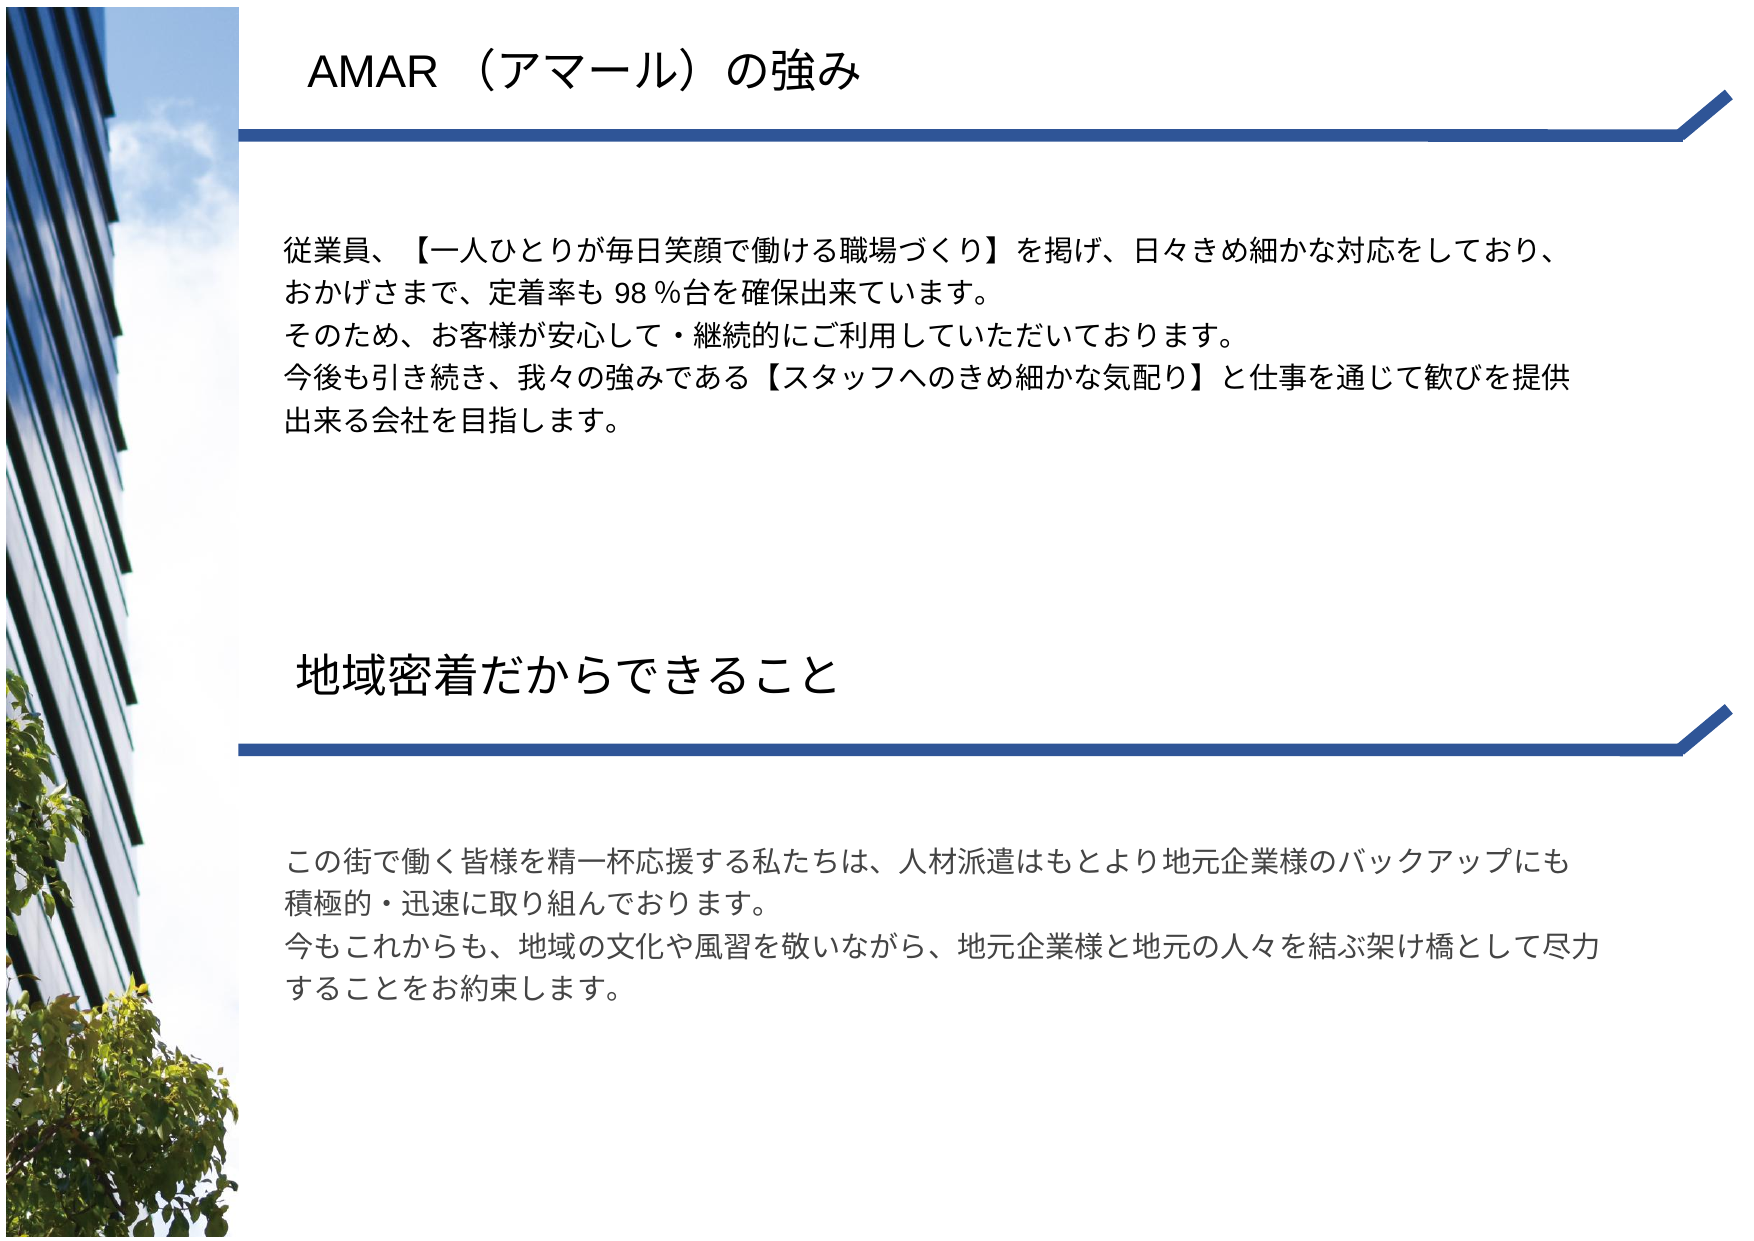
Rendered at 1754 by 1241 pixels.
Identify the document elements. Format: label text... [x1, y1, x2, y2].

picture [6, 7, 239, 1237]
text_box AMAR（アマール）の強み [250, 15, 1654, 124]
text_box 従業員、【一人ひとりが毎日笑顔で働ける職場づくり】を掲げ、日々きめ細かな対応をしており、 おかげさまで、定着率も98％台を確保出来ています。 そのため、お客様が安心して・継続的にご利用していただいております。 今後も引き続き、我々の強みである【スタッフへのきめ細かな気配り】と仕事を通じて歓びを提供 出来る会社を目指します。 [269, 219, 1635, 548]
text_box この街で働く皆様を精一杯応援する私たちは、人材派遣はもとより地元企業様のバックアップにも 積極的・迅速に取り組んでおります。 今もこれからも、地域の文化や風習を敬いながら、地元企業様と地元の人々を結ぶ架け橋として尽力 することをお約束します。 [270, 830, 1636, 1163]
text_box 地域密着だからできること [250, 619, 1654, 728]
